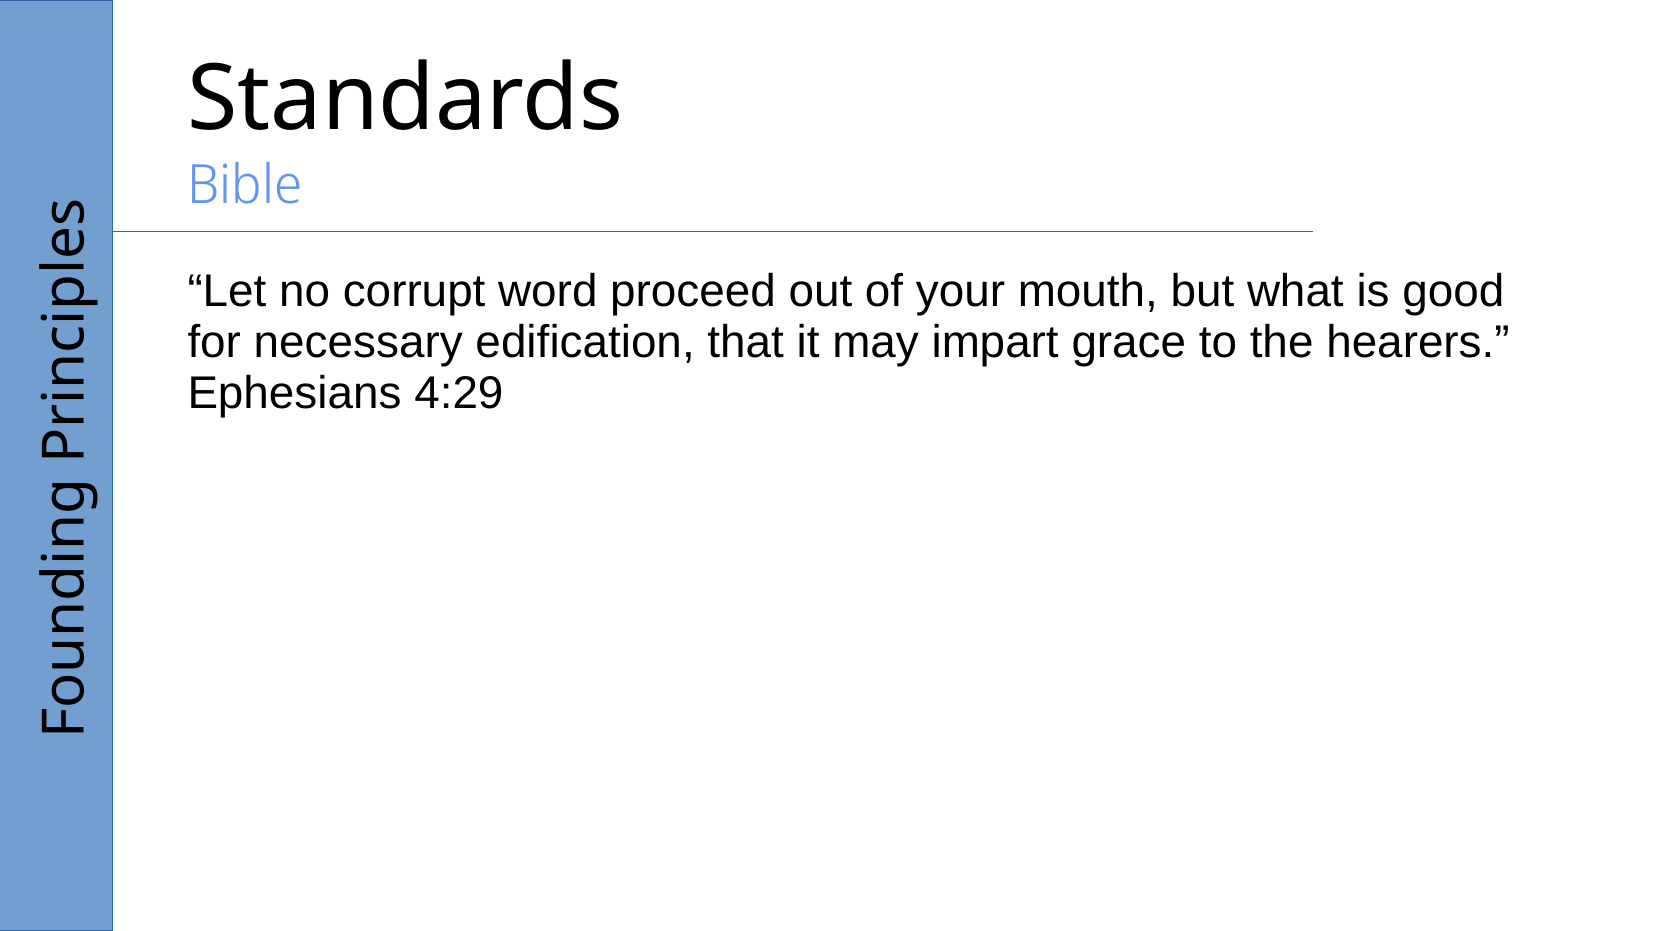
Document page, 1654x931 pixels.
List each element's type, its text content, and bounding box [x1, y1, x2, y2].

title Bible [187, 125, 1571, 239]
text_box Founding Principles [13, 37, 105, 901]
title Standards [187, 33, 1571, 125]
text_box [0, 0, 113, 931]
subtitle “Let no corrupt word proceed out of your mouth, but what is good for necessary edification, that it may impart grace to the hearers.” Ephesians 4:29 [187, 264, 1538, 563]
